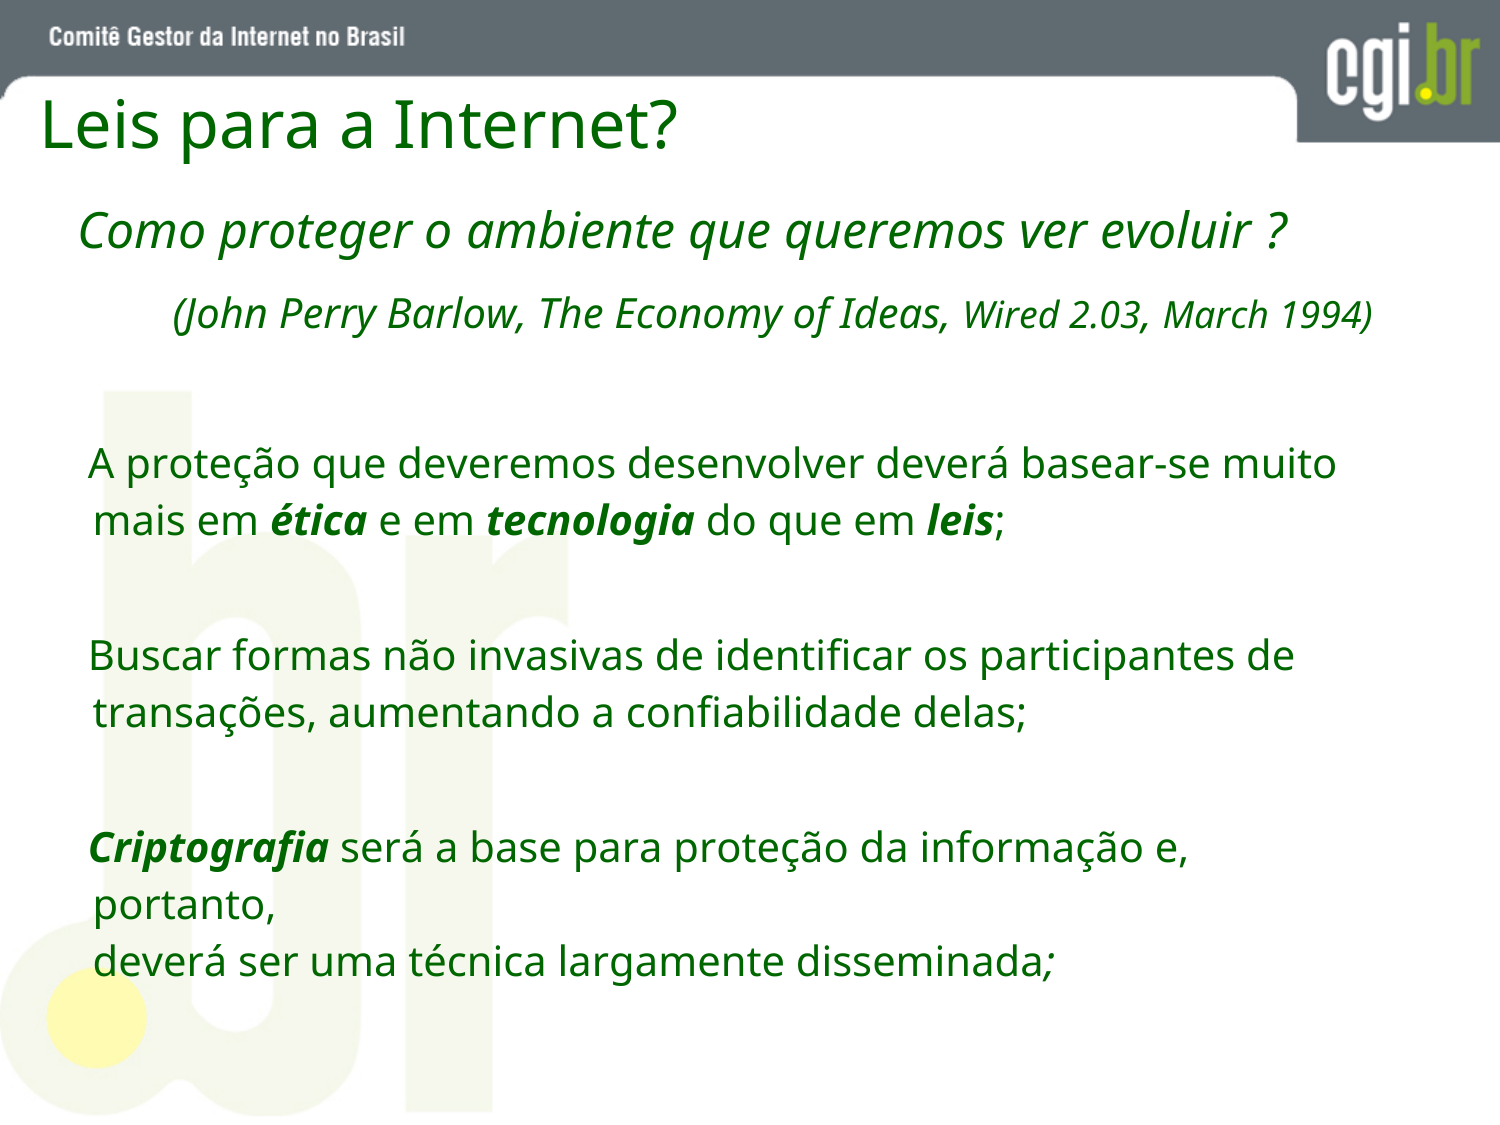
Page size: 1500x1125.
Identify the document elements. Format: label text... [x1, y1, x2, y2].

title Leis para a Internet? [24, 74, 1375, 170]
picture [0, 0, 1500, 1125]
list Como proteger o ambiente que queremos ver evoluir ? (John Perry Barlow, The Economy of Ideas, Wired 2.03, March 1994) A proteção que deveremos desenvolver deverá basear-se muito mais em ética e em tecnologia do que em leis; Buscar formas não invasivas de identificar os participantes de transações, aumentando a confiabilidade delas; Criptografia será a base para proteção da informação e, portanto, deverá ser uma técnica largamente disseminada; [62, 187, 1388, 1006]
